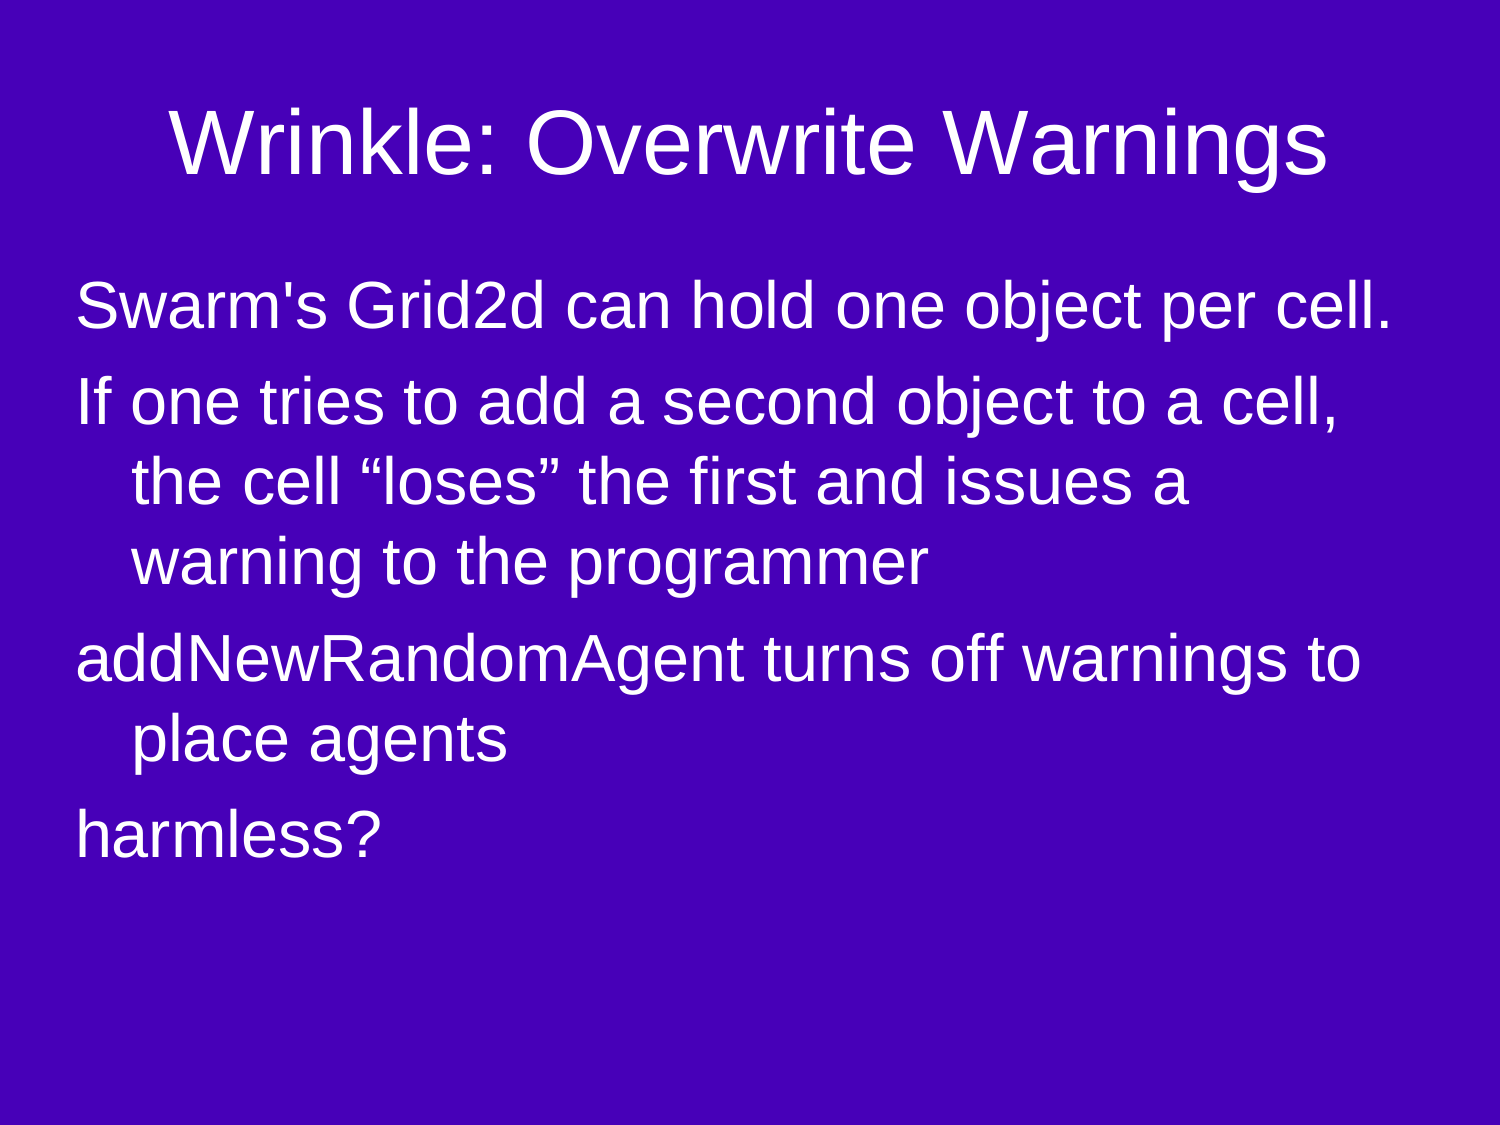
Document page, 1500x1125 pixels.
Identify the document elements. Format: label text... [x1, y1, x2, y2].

list Swarm's Grid2d can hold one object per cell. If one tries to add a second object to a cell, the cell “loses” the first and issues a warning to the programmer addNewRandomAgent turns off warnings to place agents harmless? [75, 262, 1426, 1006]
title Wrinkle: Overwrite Warnings [75, 32, 1426, 245]
